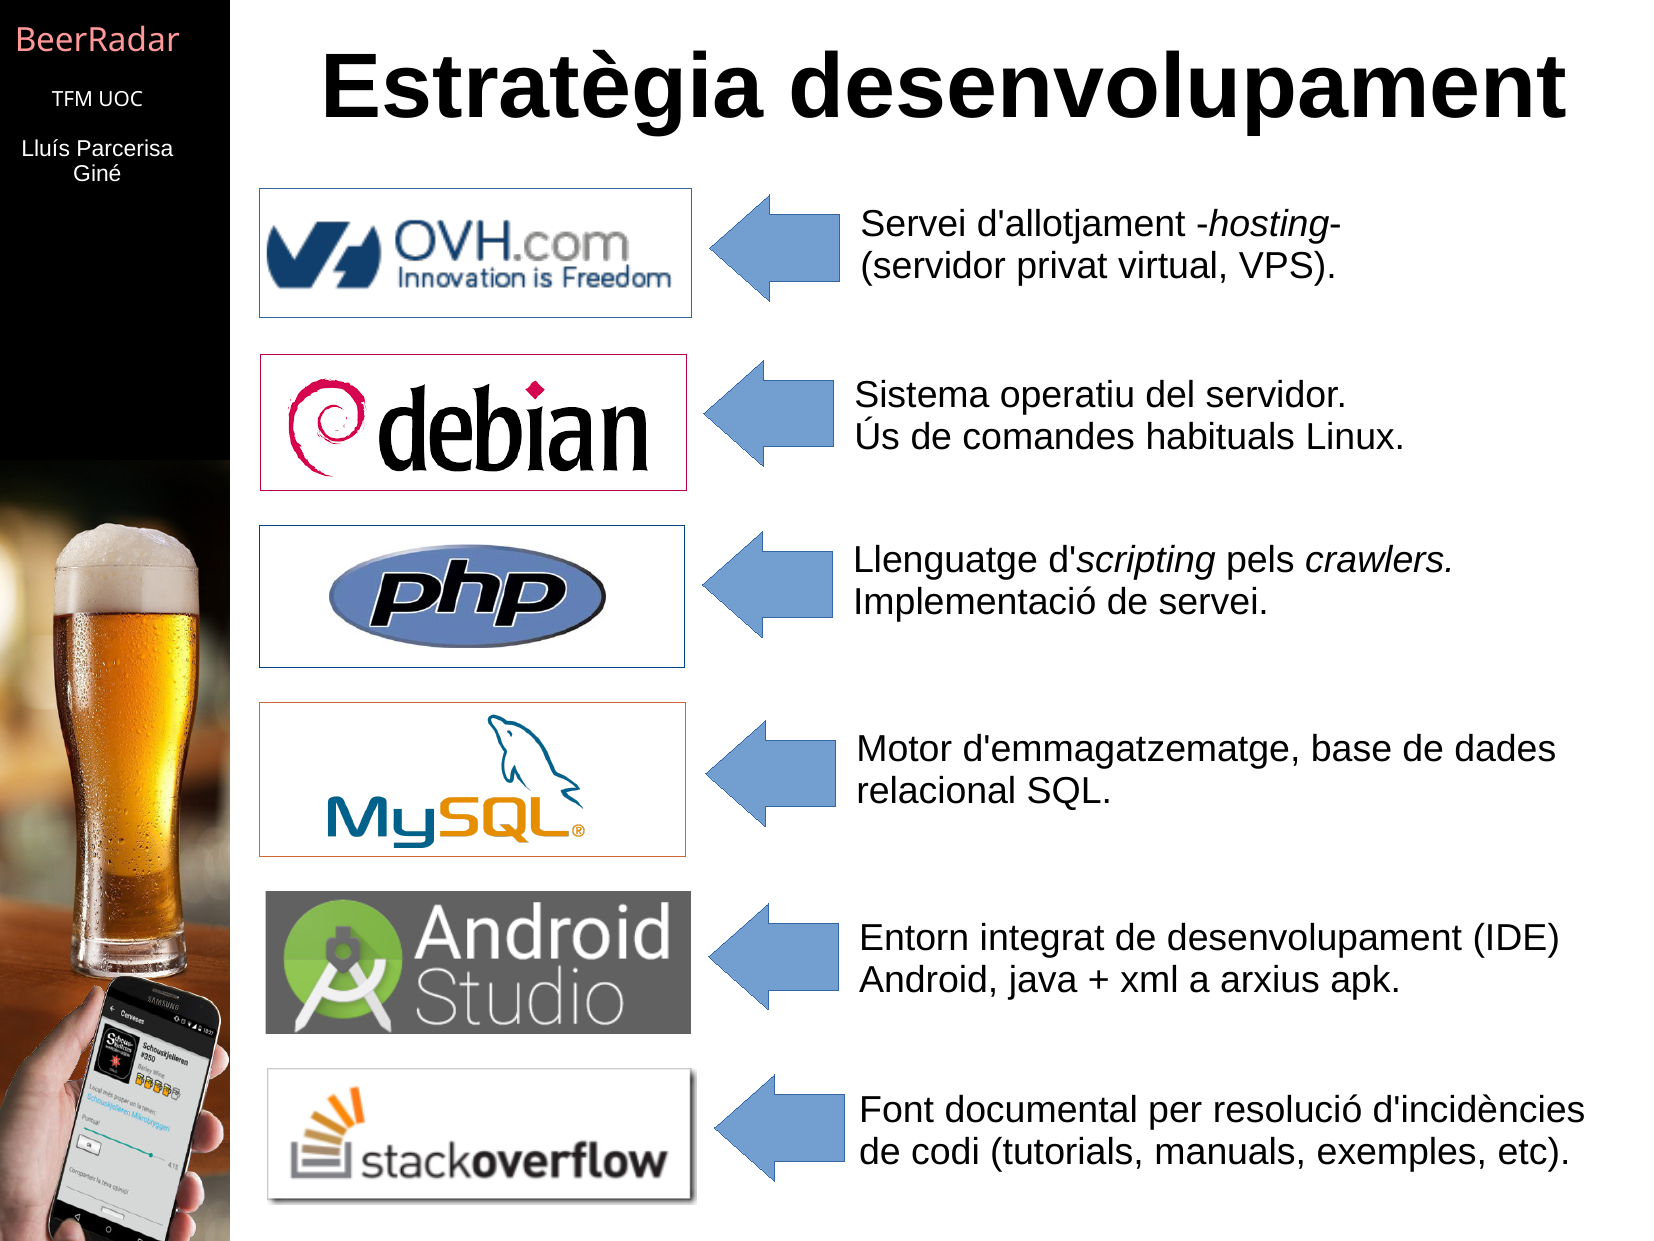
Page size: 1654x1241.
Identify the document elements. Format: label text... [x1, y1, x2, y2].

picture [265, 891, 691, 1034]
picture [327, 714, 585, 848]
text_box Llenguatge d'scripting pels crawlers. Implementació de servei. [838, 531, 1586, 631]
text_box [705, 720, 836, 827]
picture [284, 375, 651, 479]
text_box [714, 1074, 845, 1182]
picture [267, 1068, 697, 1205]
text_box Servei d'allotjament -hosting- (servidor privat virtual, VPS). [845, 194, 1357, 294]
text_box Motor d'emmagatzematge, base de dades relacional SQL. [841, 720, 1589, 820]
picture [0, 460, 230, 1241]
picture [295, 526, 641, 667]
text_box Font documental per resolució d'incidències de codi (tutorials, manuals, exemples, etc). [844, 1080, 1642, 1182]
text_box [702, 531, 833, 638]
text_box Entorn integrat de desenvolupament (IDE) Android, java + xml a arxius apk. [844, 909, 1619, 1016]
text_box [708, 903, 839, 1010]
text_box Sistema operatiu del servidor. Ús de comandes habituals Linux. [839, 366, 1614, 473]
title Estratègia desenvolupament [277, 17, 1613, 154]
picture [265, 200, 691, 306]
text_box [703, 360, 834, 467]
text_box [709, 194, 840, 302]
